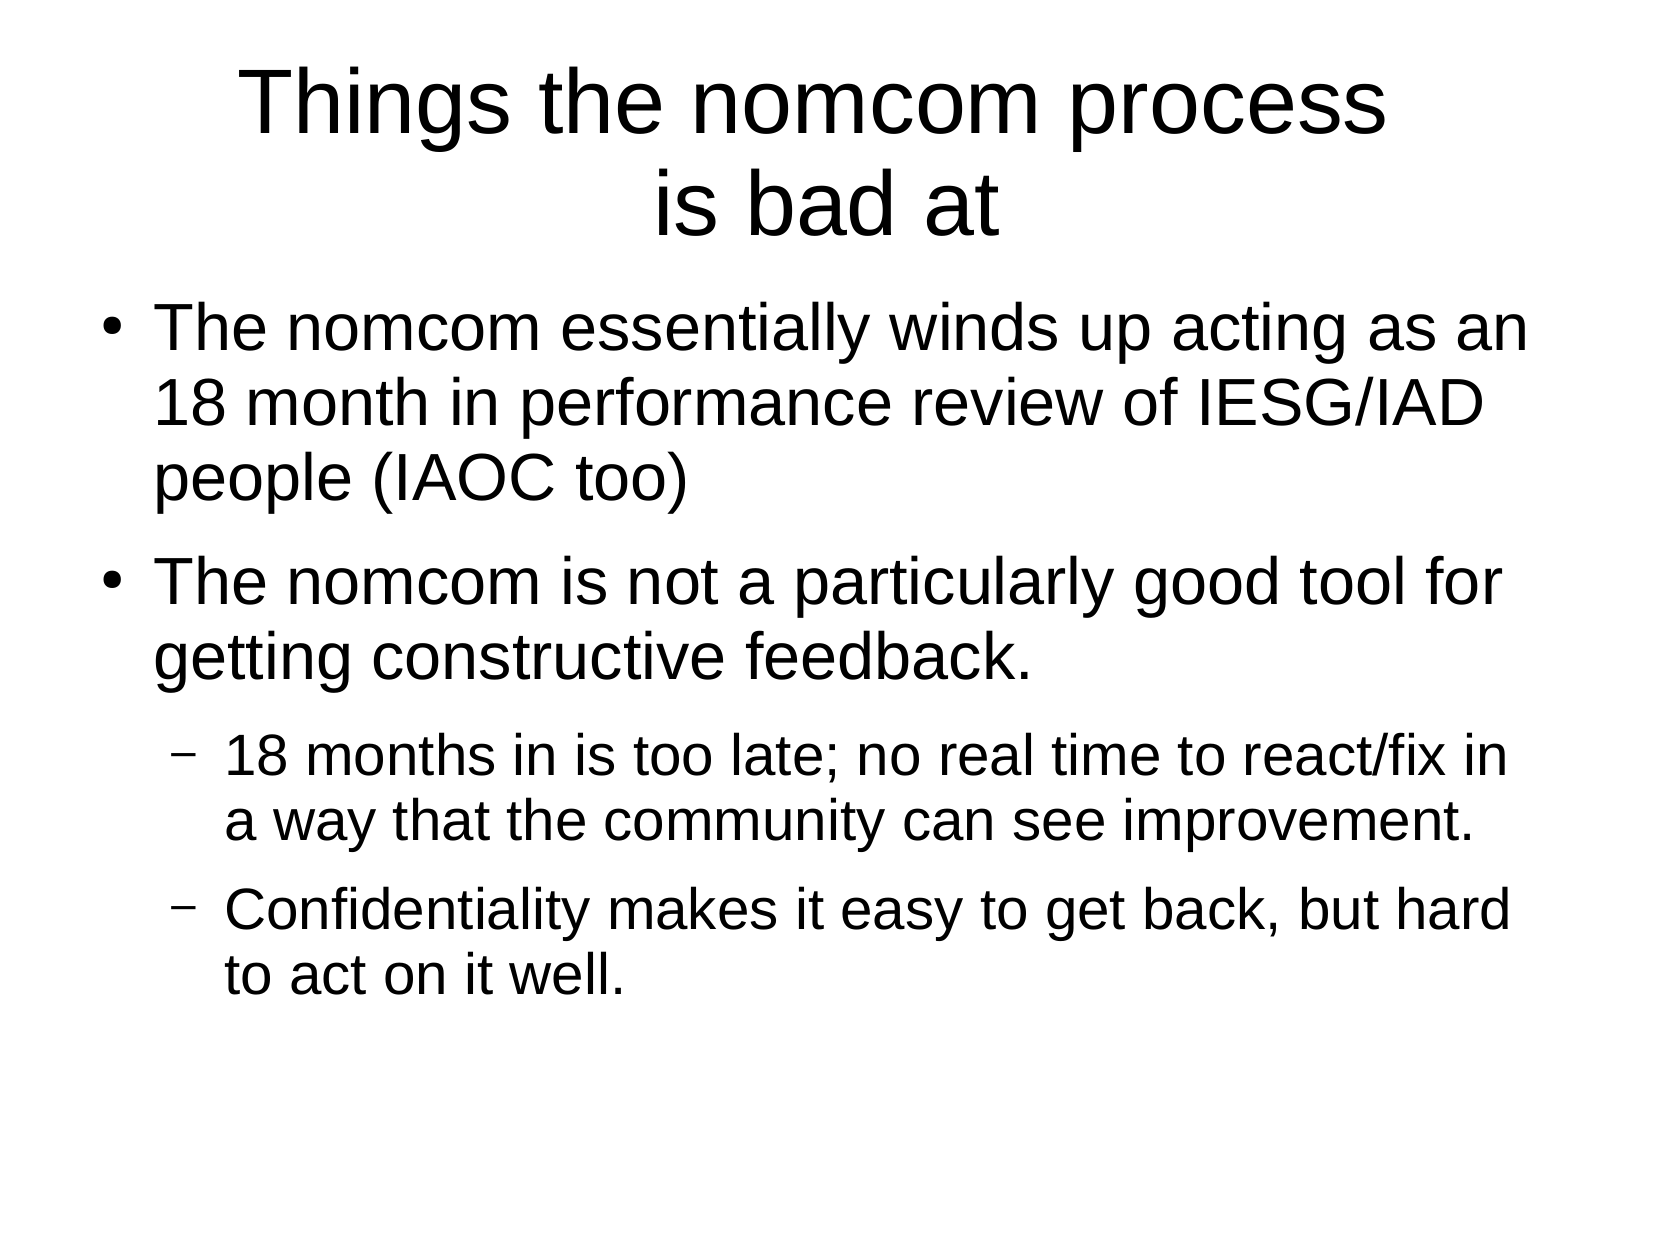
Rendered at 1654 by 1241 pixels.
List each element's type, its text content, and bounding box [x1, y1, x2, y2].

list The nomcom essentially winds up acting as an 18 month in performance review of IESG/IAD people (IAOC too) The nomcom is not a particularly good tool for getting constructive feedback. 18 months in is too late; no real time to react/fix in a way that the community can see improvement. Confidentiality makes it easy to get back, but hard to act on it well. [82, 290, 1538, 1010]
title Things the nomcom process is bad at [82, 49, 1571, 257]
